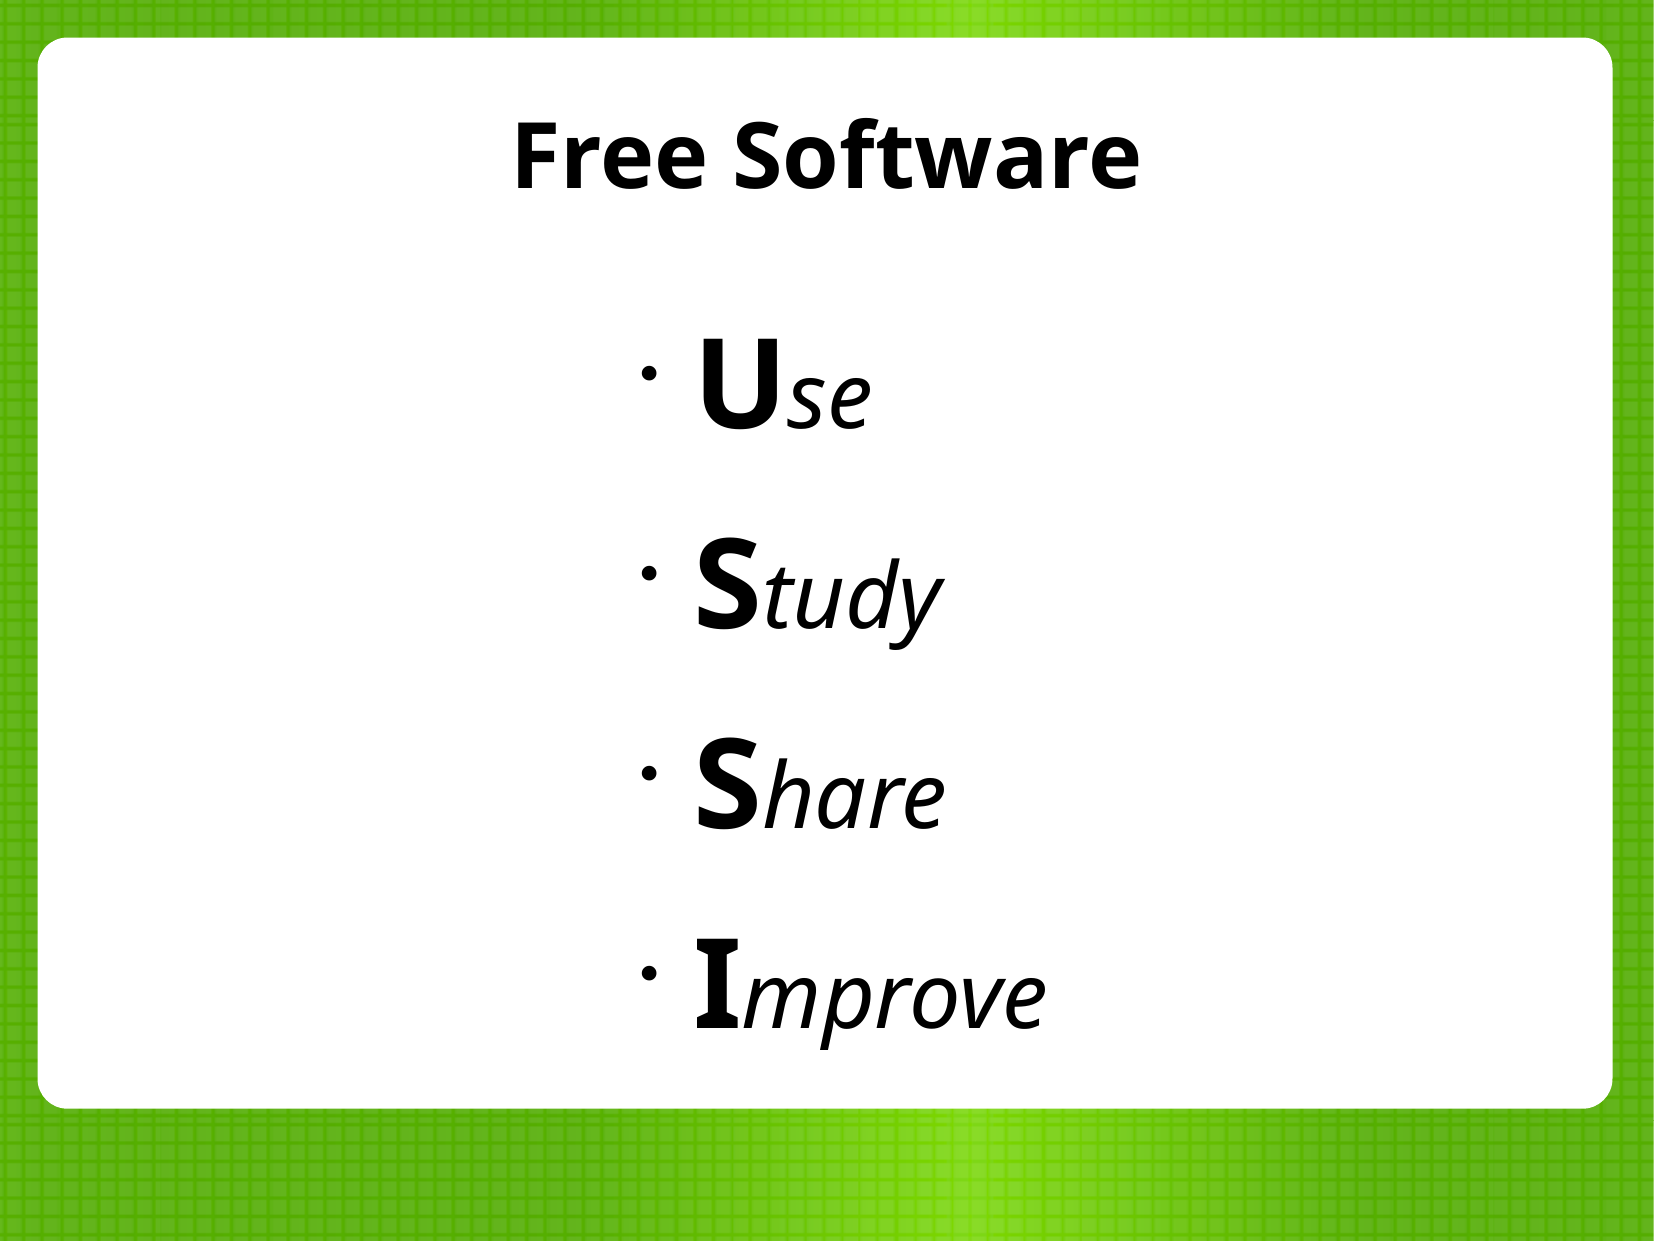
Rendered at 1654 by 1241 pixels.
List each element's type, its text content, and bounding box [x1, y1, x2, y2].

title Free Software [82, 49, 1571, 257]
picture [0, 0, 1654, 1241]
list Use Study Share Improve [622, 294, 1126, 984]
